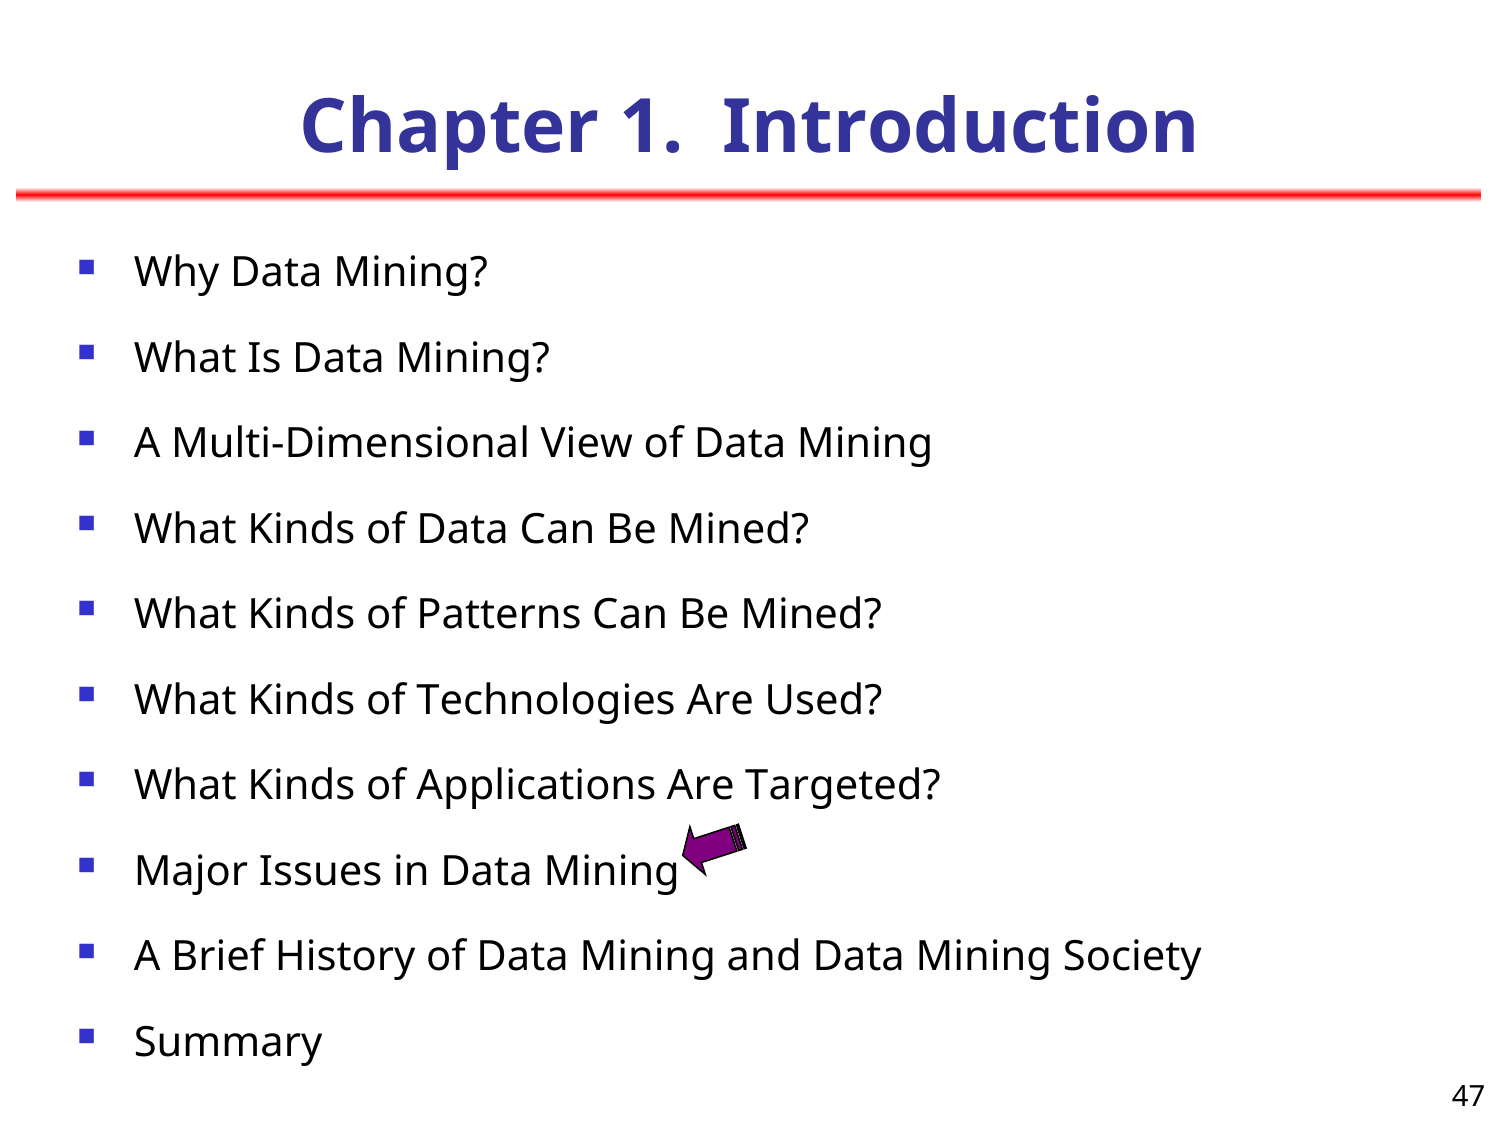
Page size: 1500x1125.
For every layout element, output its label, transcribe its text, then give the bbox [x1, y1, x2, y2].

text_box [682, 824, 747, 875]
title Chapter 1. Introduction [62, 37, 1438, 175]
text_box <number> [1187, 1050, 1500, 1125]
list Why Data Mining? What Is Data Mining? A Multi-Dimensional View of Data Mining What Kinds of Data Can Be Mined? What Kinds of Patterns Can Be Mined? What Kinds of Technologies Are Used? What Kinds of Applications Are Targeted? Major Issues in Data Mining A Brief History of Data Mining and Data Mining Society Summary [62, 212, 1413, 1075]
